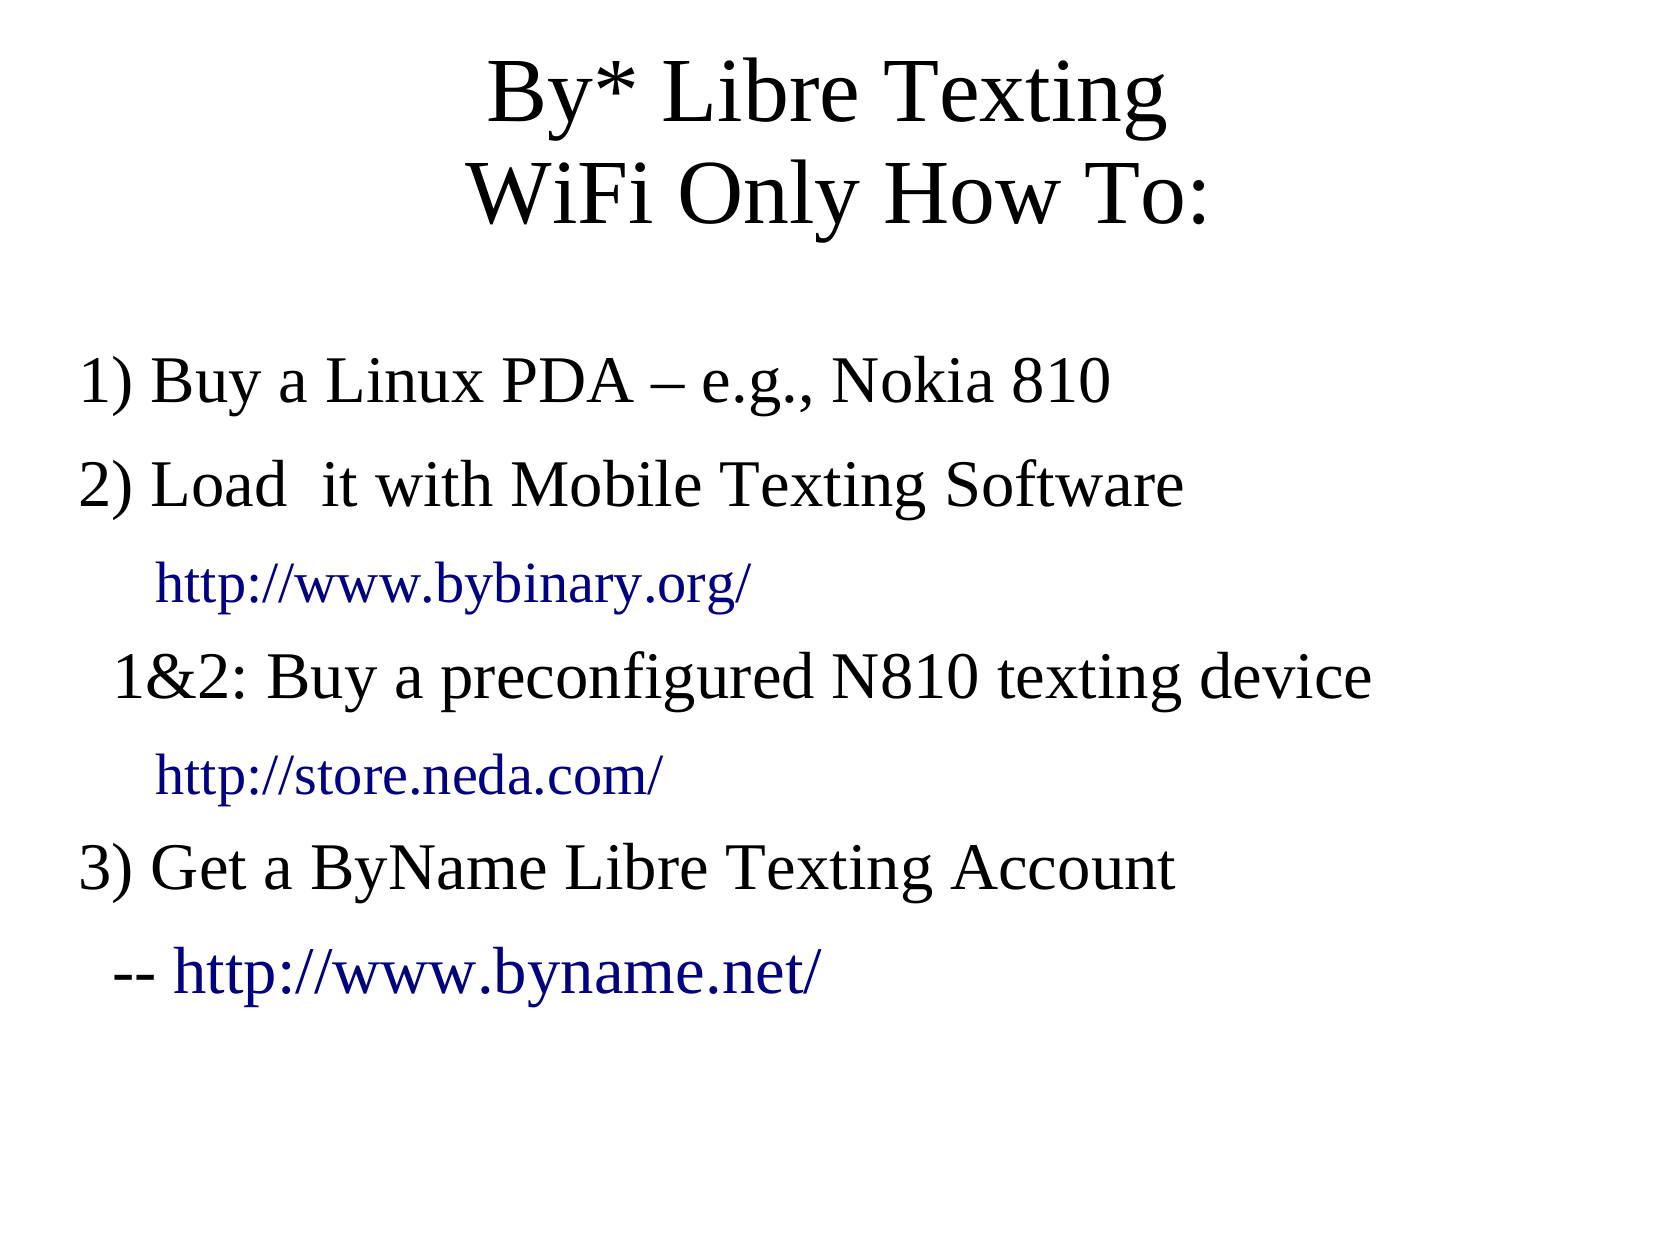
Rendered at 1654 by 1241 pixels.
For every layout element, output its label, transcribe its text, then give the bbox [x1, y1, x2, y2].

title By* Libre Texting WiFi Only How To: [121, 14, 1534, 269]
list 1) Buy a Linux PDA – e.g., Nokia 810 2) Load it with Mobile Texting Software http://www.bybinary.org/ 1&2: Buy a preconfigured N810 texting device http://store.neda.com/ 3) Get a ByName Libre Texting Account -- http://www.byname.net/ [60, 343, 1594, 1179]
